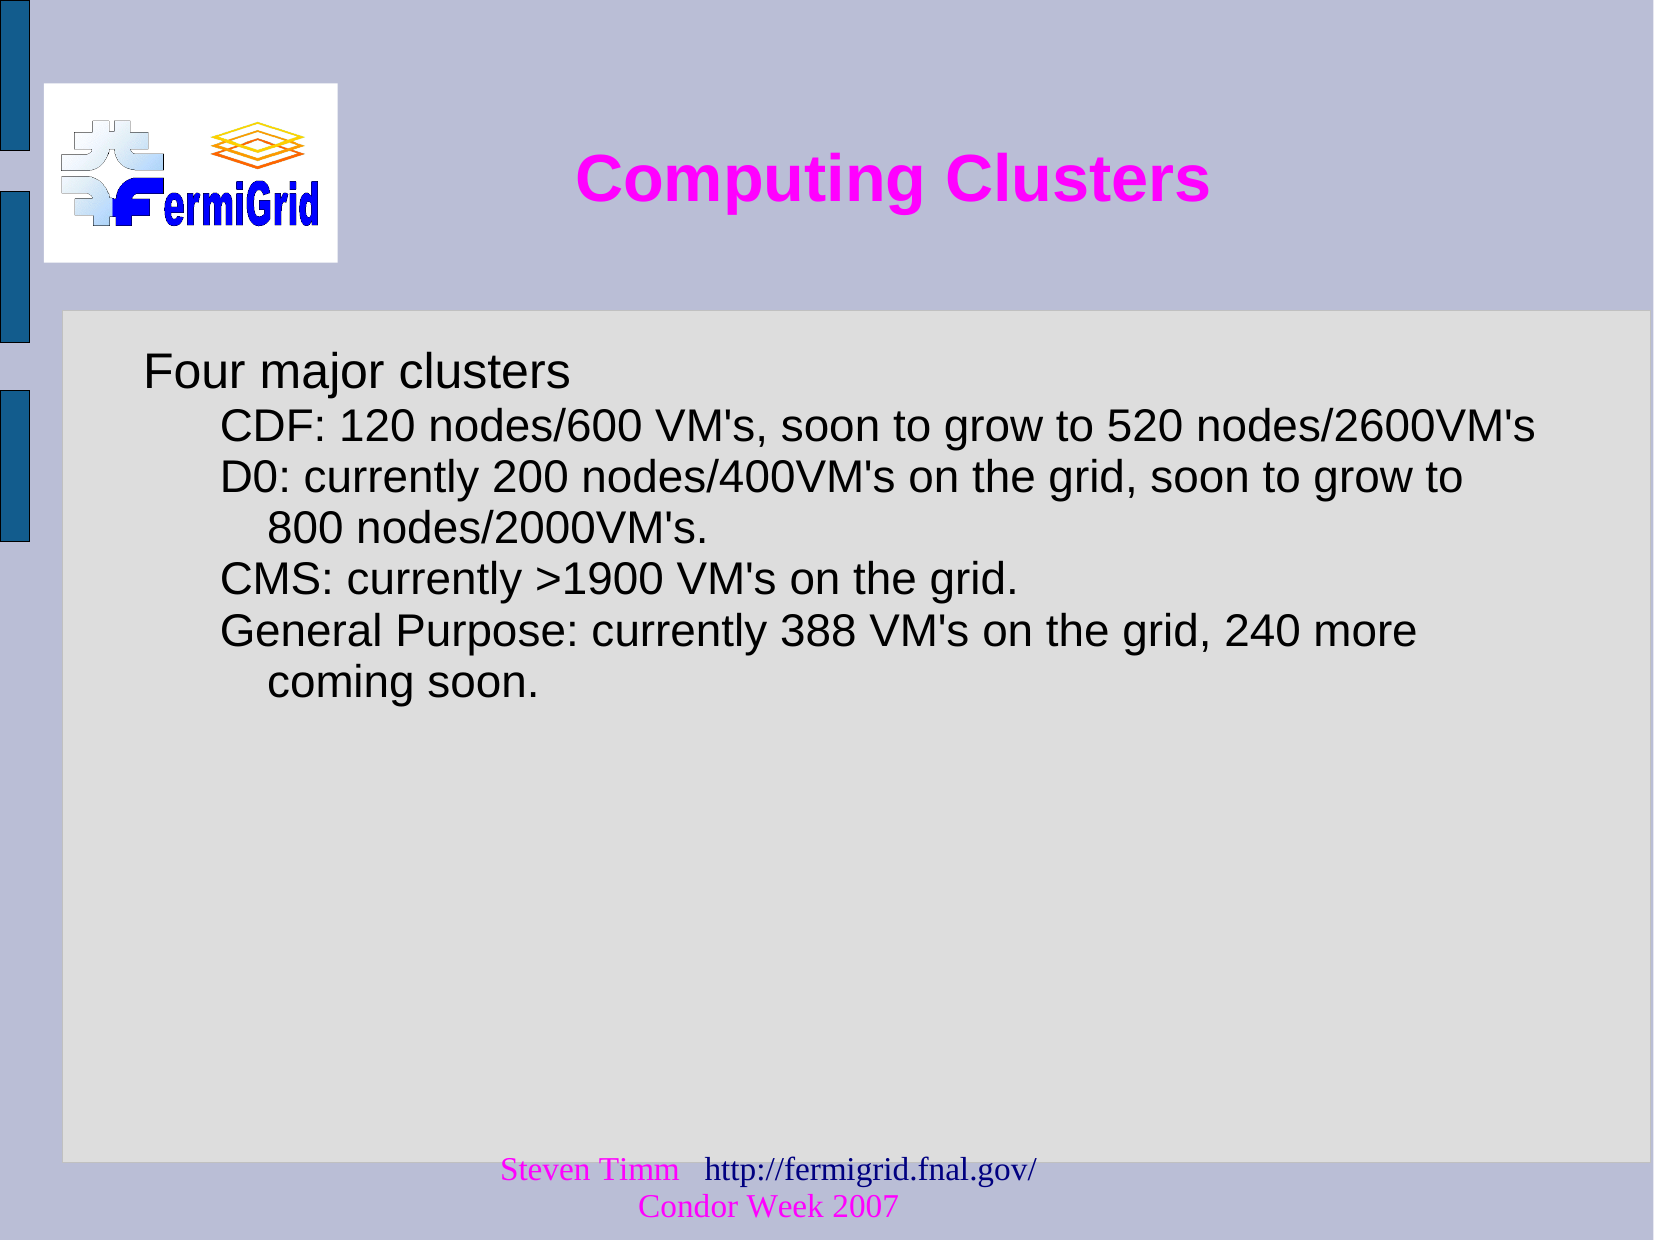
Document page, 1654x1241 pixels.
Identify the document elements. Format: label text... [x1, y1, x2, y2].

list Four major clusters CDF: 120 nodes/600 VM's, soon to grow to 520 nodes/2600VM's D0: currently 200 nodes/400VM's on the grid, soon to grow to 800 nodes/2000VM's. CMS: currently >1900 VM's on the grid. General Purpose: currently 388 VM's on the grid, 240 more coming soon. [125, 343, 1538, 1126]
picture [53, 112, 187, 234]
title Computing Clusters [187, 75, 1600, 283]
